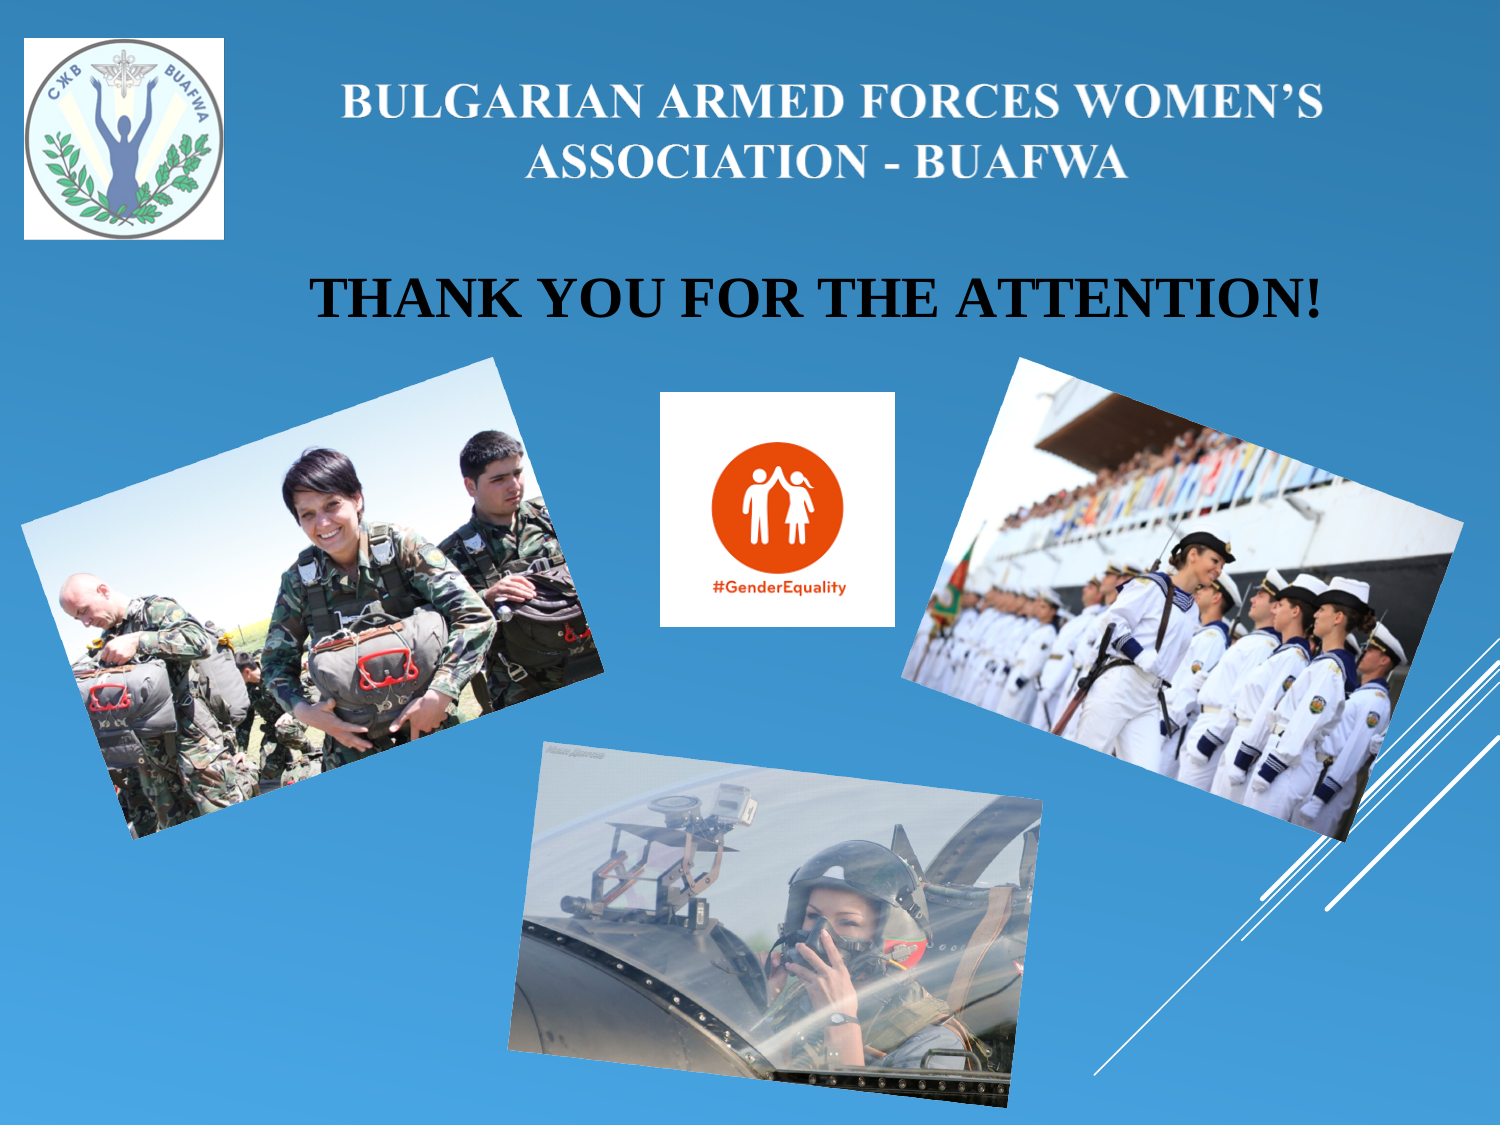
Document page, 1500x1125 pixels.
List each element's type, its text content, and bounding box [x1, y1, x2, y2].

list THANK YOU FOR THE ATTENTION! [128, 231, 1500, 357]
picture [20, 356, 605, 840]
picture [900, 356, 1464, 843]
picture [24, 38, 1379, 260]
picture [660, 392, 895, 627]
picture [507, 741, 1043, 1108]
